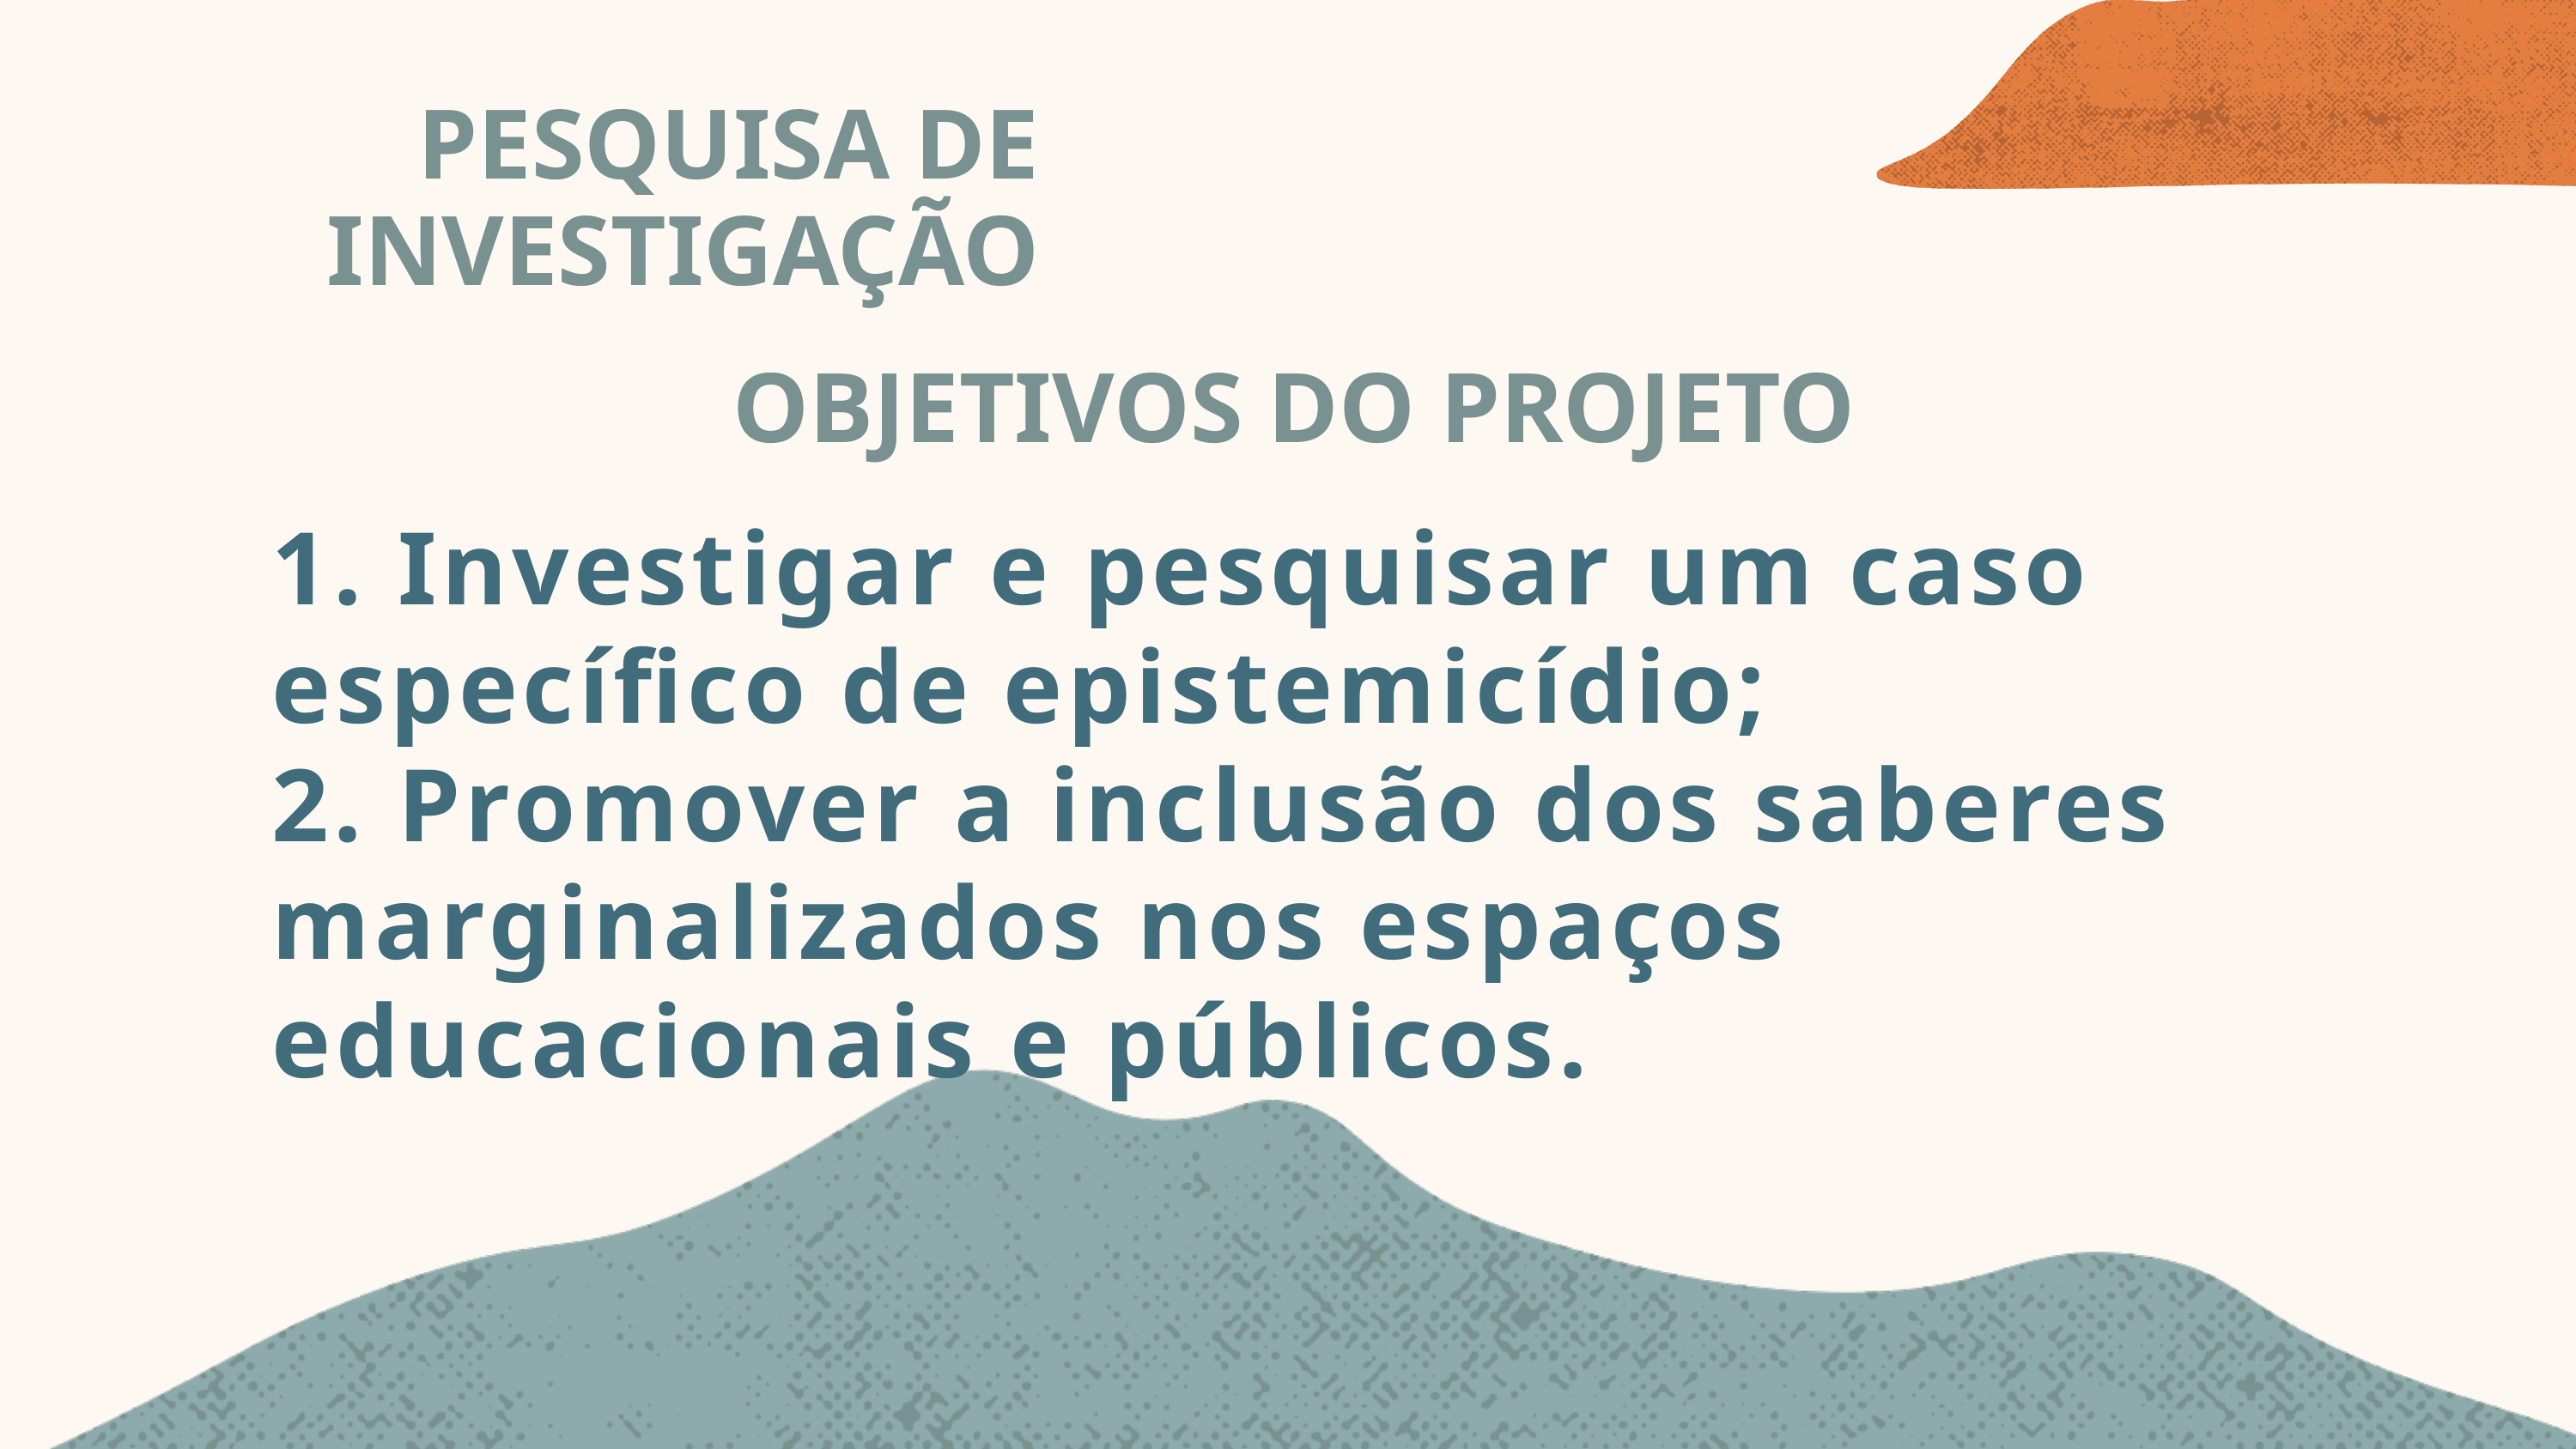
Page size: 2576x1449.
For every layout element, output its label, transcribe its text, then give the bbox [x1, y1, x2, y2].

text_box 1. Investigar e pesquisar um caso específico de epistemicídio; 2. Promover a inclusão dos saberes marginalizados nos espaços educacionais e públicos. [271, 506, 2460, 1098]
text_box [0, 1052, 2576, 1449]
text_box [1876, 0, 2576, 189]
text_box PESQUISA DE INVESTIGAÇÃO [43, 91, 1040, 305]
text_box OBJETIVOS DO PROJETO [300, 355, 2290, 462]
